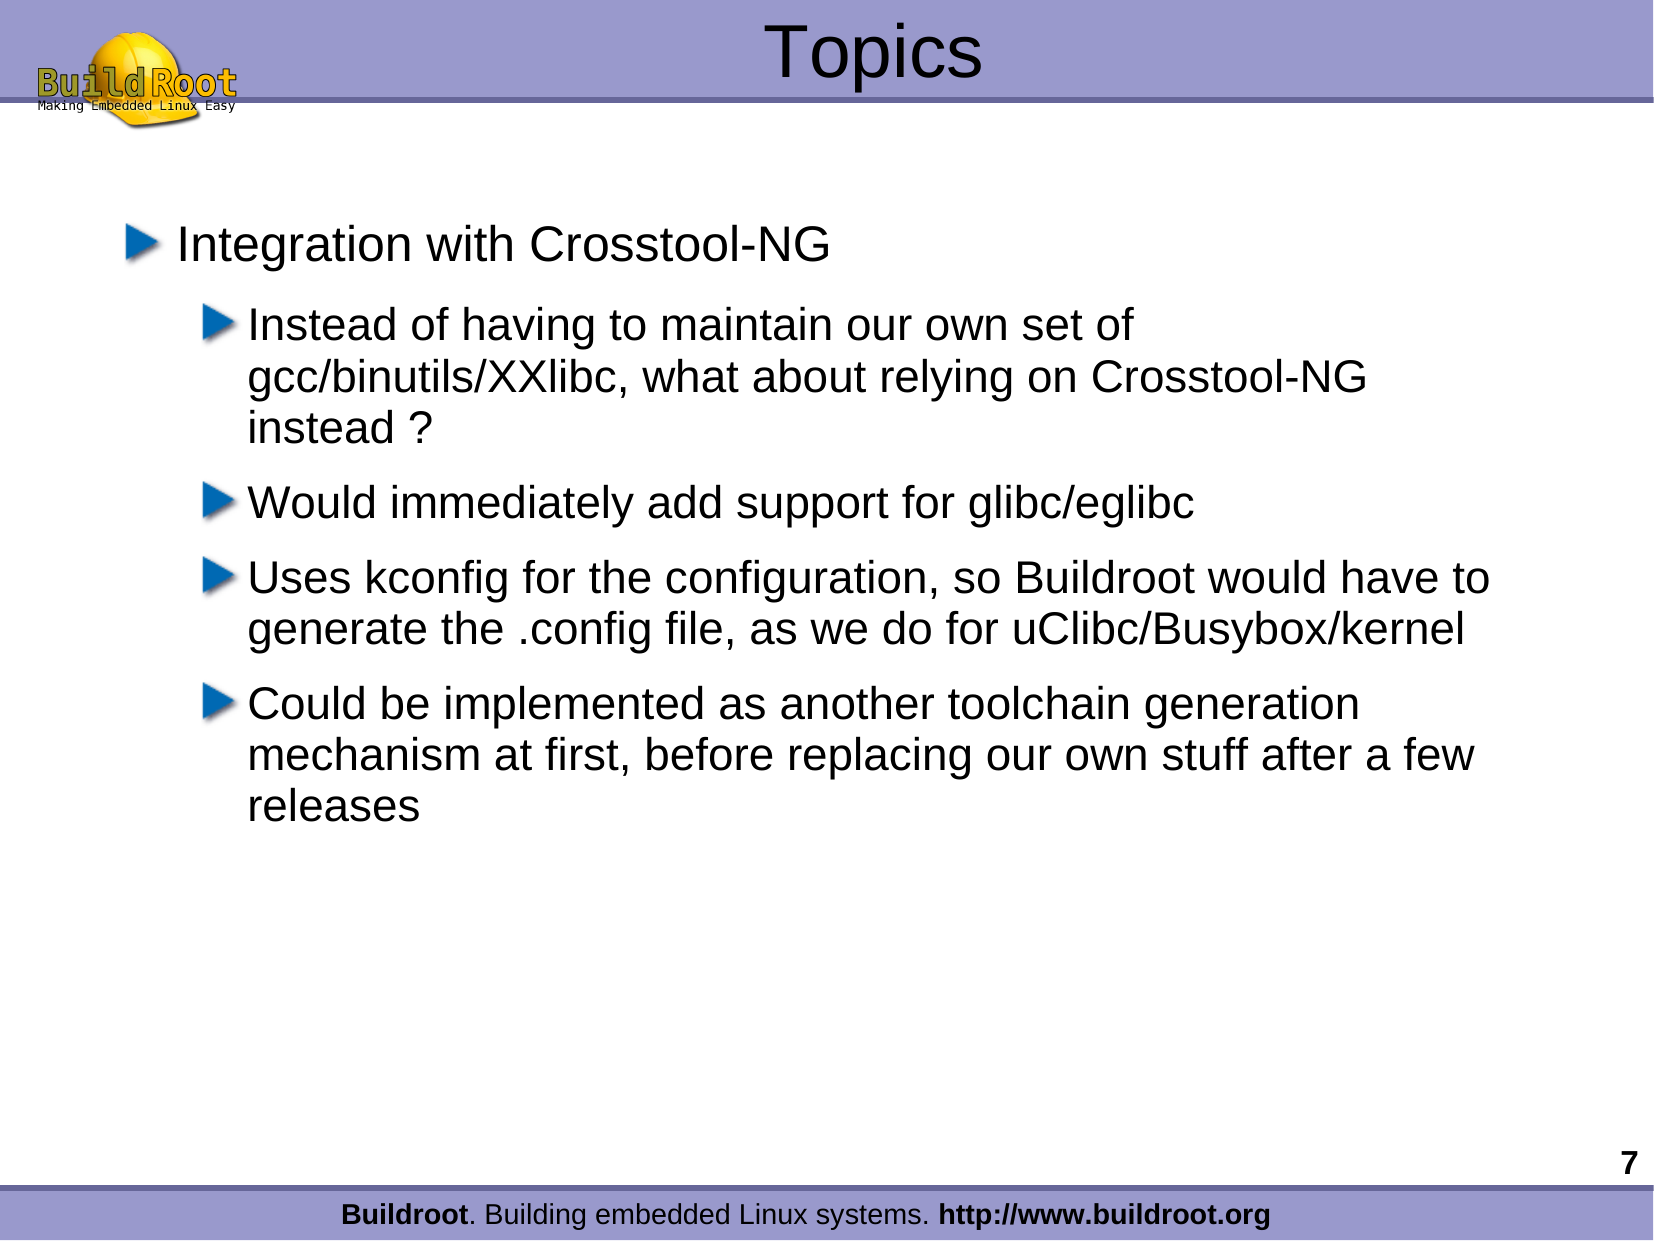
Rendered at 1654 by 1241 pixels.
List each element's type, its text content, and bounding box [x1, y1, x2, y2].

title Topics [197, 4, 1551, 98]
picture [18, 17, 261, 140]
list Integration with Crosstool-NG Instead of having to maintain our own set of gcc/binutils/XXlibc, what about relying on Crosstool-NG instead ? Would immediately add support for glibc/eglibc Uses kconfig for the configuration, so Buildroot would have to generate the .config file, as we do for uClibc/Busybox/kernel Could be implemented as another toolchain generation mechanism at first, before replacing our own stuff after a few releases [105, 216, 1518, 1066]
